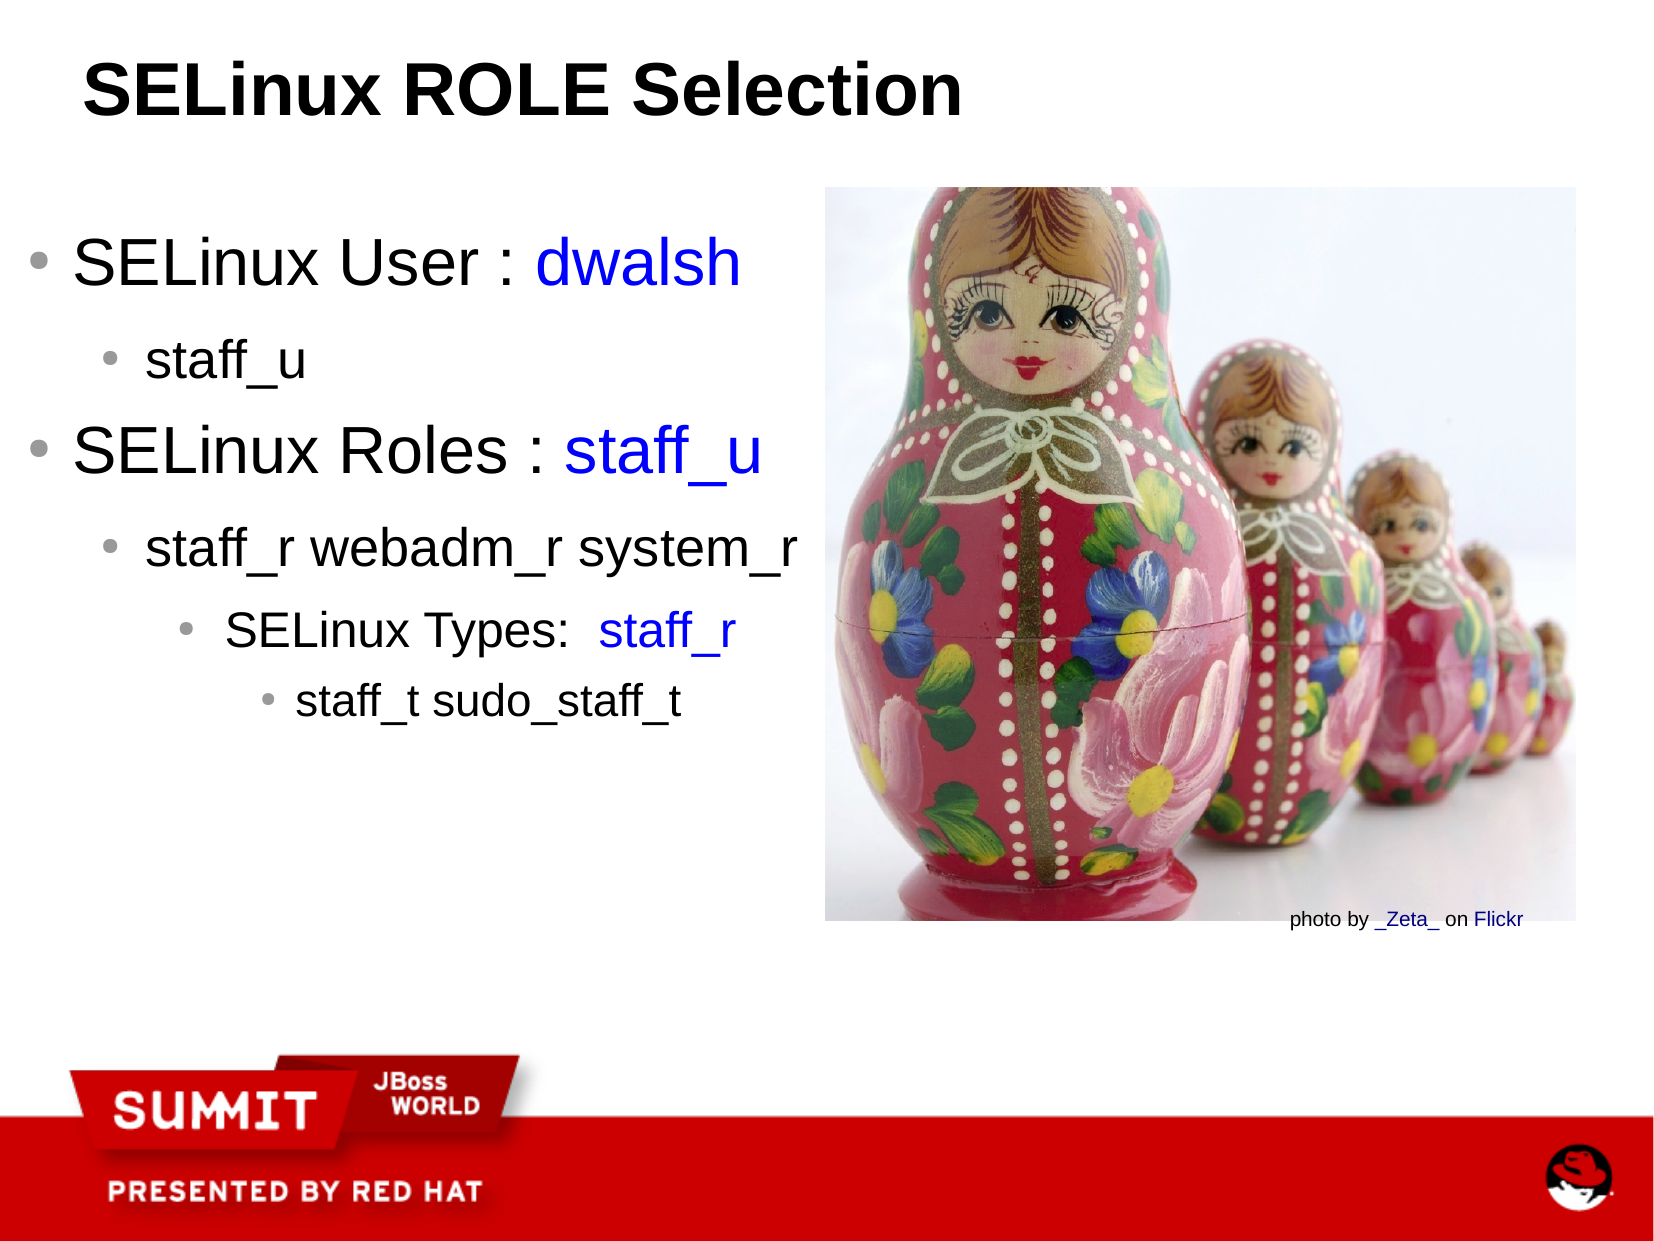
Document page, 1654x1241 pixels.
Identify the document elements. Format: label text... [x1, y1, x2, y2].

picture [863, 187, 1576, 921]
text_box photo by _Zeta_ on Flickr [1275, 900, 1539, 1238]
list SELinux User : dwalsh staff_u SELinux Roles : staff_u staff_r webadm_r system_r SELinux Types: staff_r staff_t sudo_staff_t [11, 225, 863, 1019]
title SELinux ROLE Selection [82, 37, 1571, 226]
picture [0, 1043, 1654, 1241]
